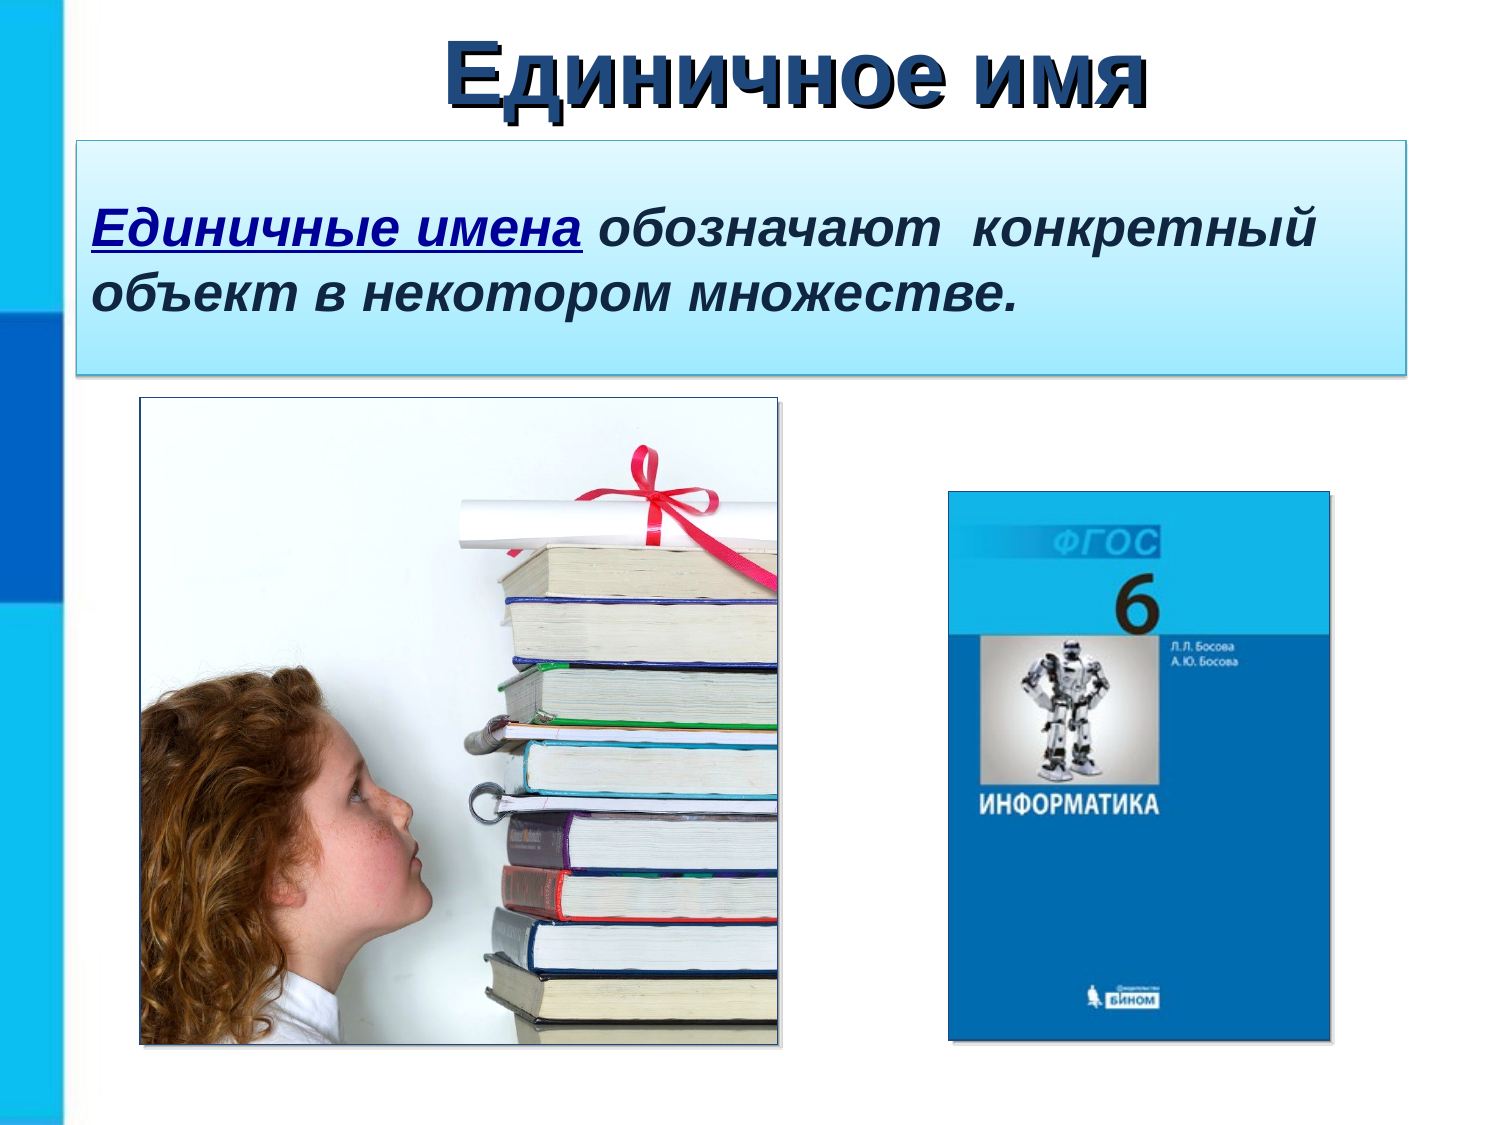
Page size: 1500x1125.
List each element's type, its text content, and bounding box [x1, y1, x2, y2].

title Единичные имена обозначают конкретный объект в некотором множестве. [76, 140, 1407, 375]
picture [0, 0, 1500, 1125]
text_box Единичное имя [171, 0, 1447, 136]
